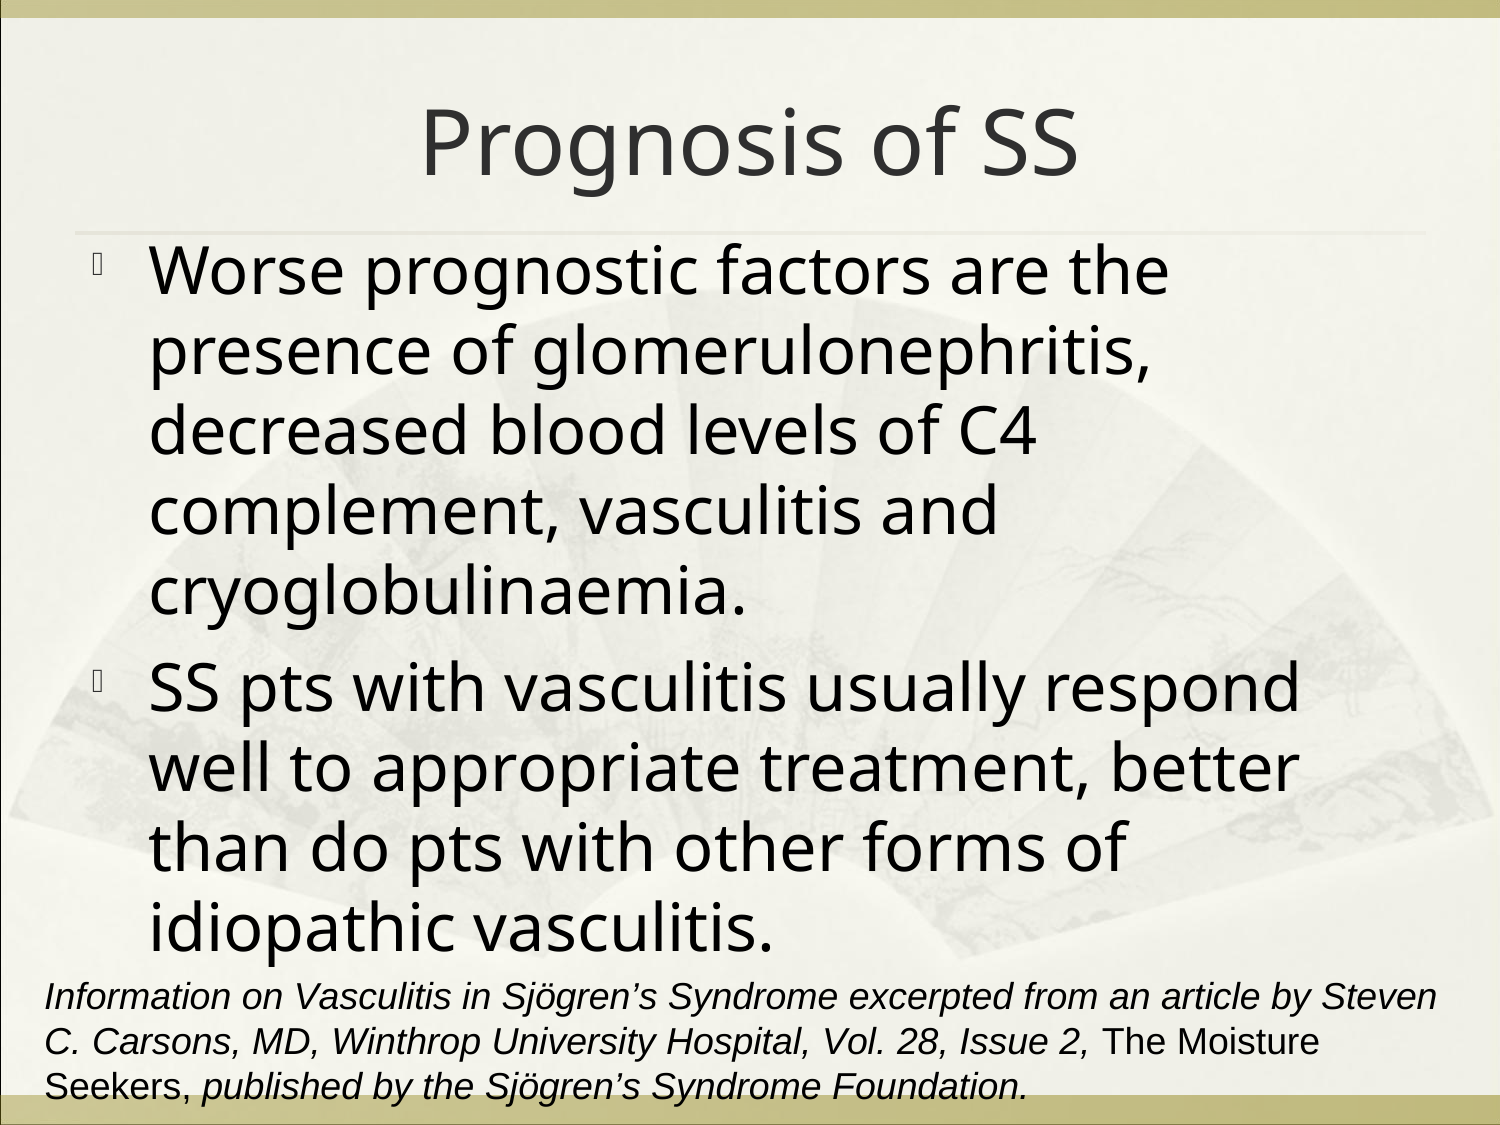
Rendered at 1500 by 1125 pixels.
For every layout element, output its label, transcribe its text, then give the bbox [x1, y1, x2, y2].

picture [0, 18, 1500, 1095]
title Prognosis of SS [75, 45, 1426, 233]
list Worse prognostic factors are the presence of glomerulonephritis, decreased blood levels of C4 complement, vasculitis and cryoglobulinaemia. SS pts with vasculitis usually respond well to appropriate treatment, better than do pts with other forms of idiopathic vasculitis. [76, 220, 1427, 964]
text_box Information on Vasculitis in Sjögren’s Syndrome excerpted from an article by Steven C. Carsons, MD, Winthrop University Hospital, Vol. 28, Issue 2, The Moisture Seekers, published by the Sjögren’s Syndrome Foundation. [29, 964, 1500, 1125]
